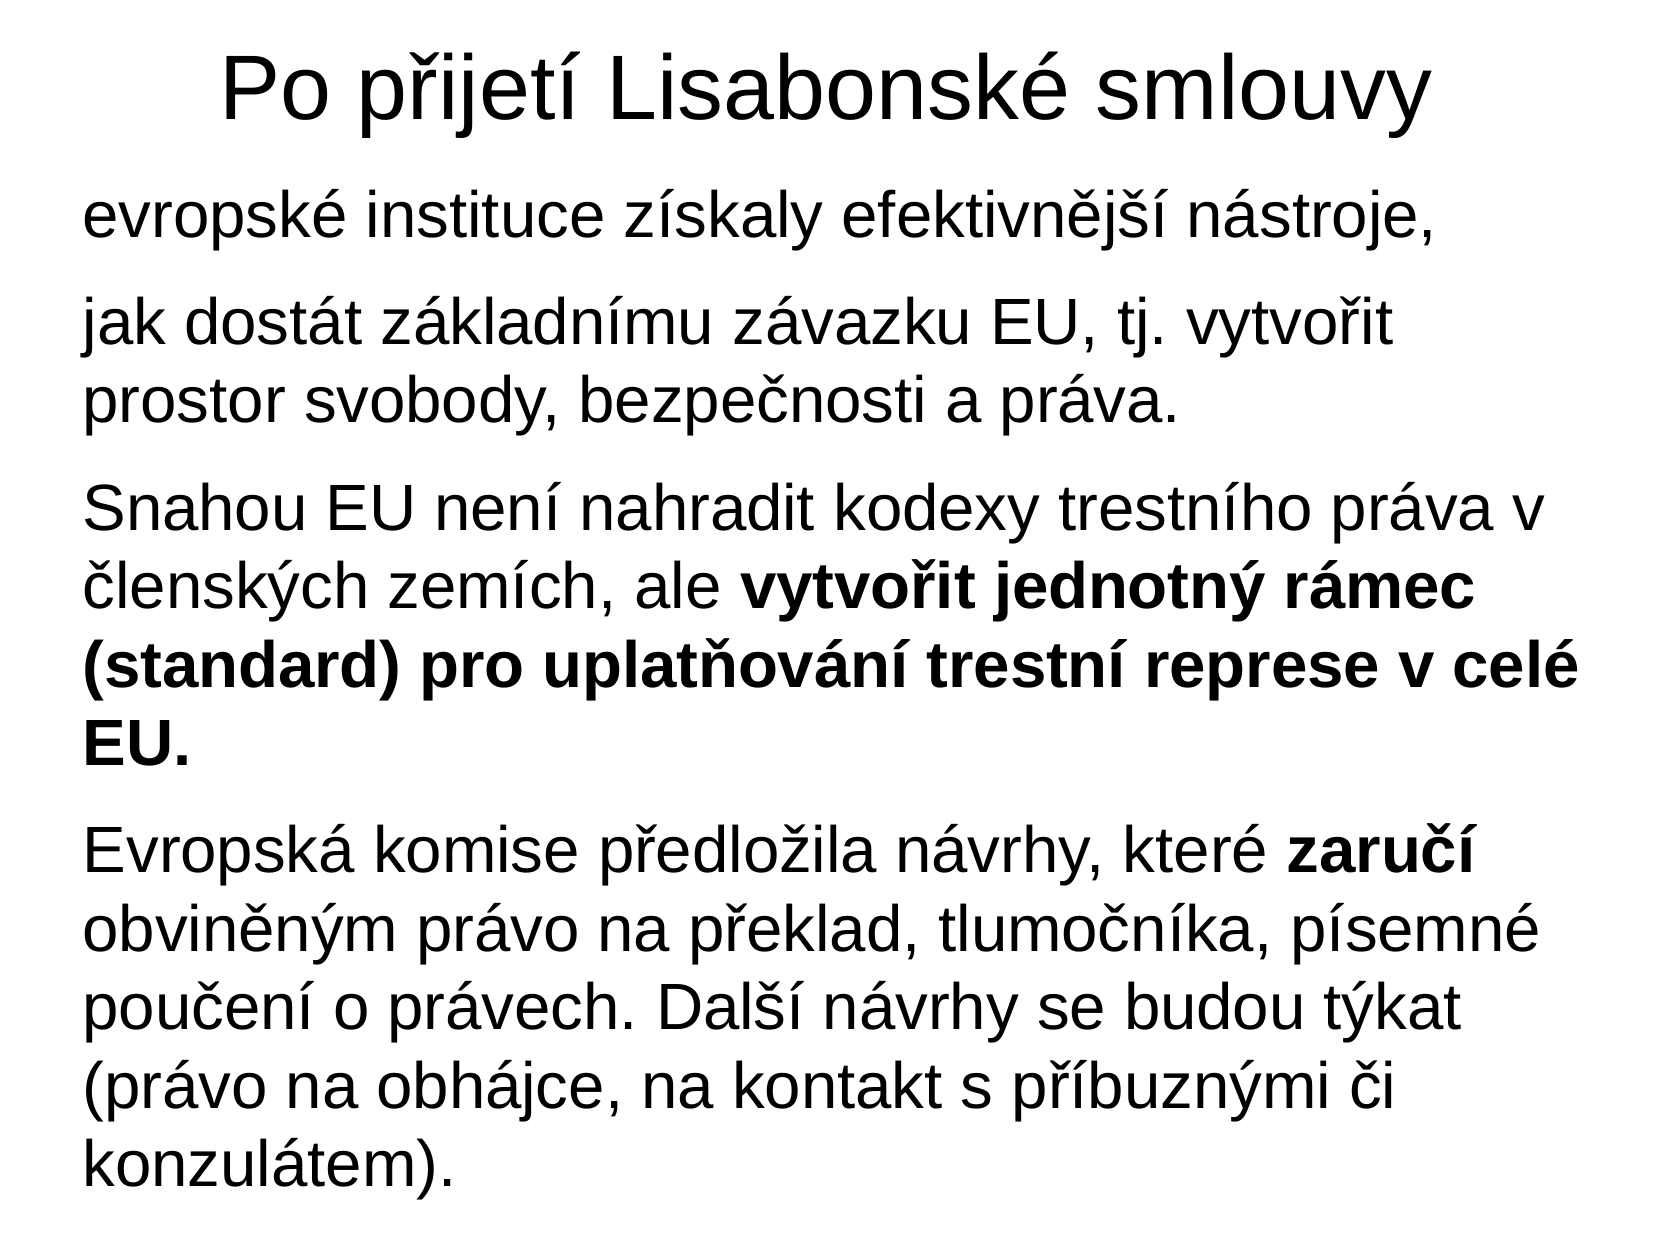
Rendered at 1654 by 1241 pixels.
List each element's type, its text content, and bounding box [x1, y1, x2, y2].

title Po přijetí Lisabonské smlouvy [82, 28, 1571, 132]
list evropské instituce získaly efektivnější nástroje, jak dostát základnímu závazku EU, tj. vytvořit prostor svobody, bezpečnosti a práva. Snahou EU není nahradit kodexy trestního práva v členských zemích, ale vytvořit jednotný rámec (standard) pro uplatňování trestní represe v celé EU. Evropská komise předložila návrhy, které zaručí obviněným právo na překlad, tlumočníka, písemné poučení o právech. Další návrhy se budou týkat (právo na obhájce, na kontakt s příbuznými či konzulátem). [82, 171, 1616, 1205]
